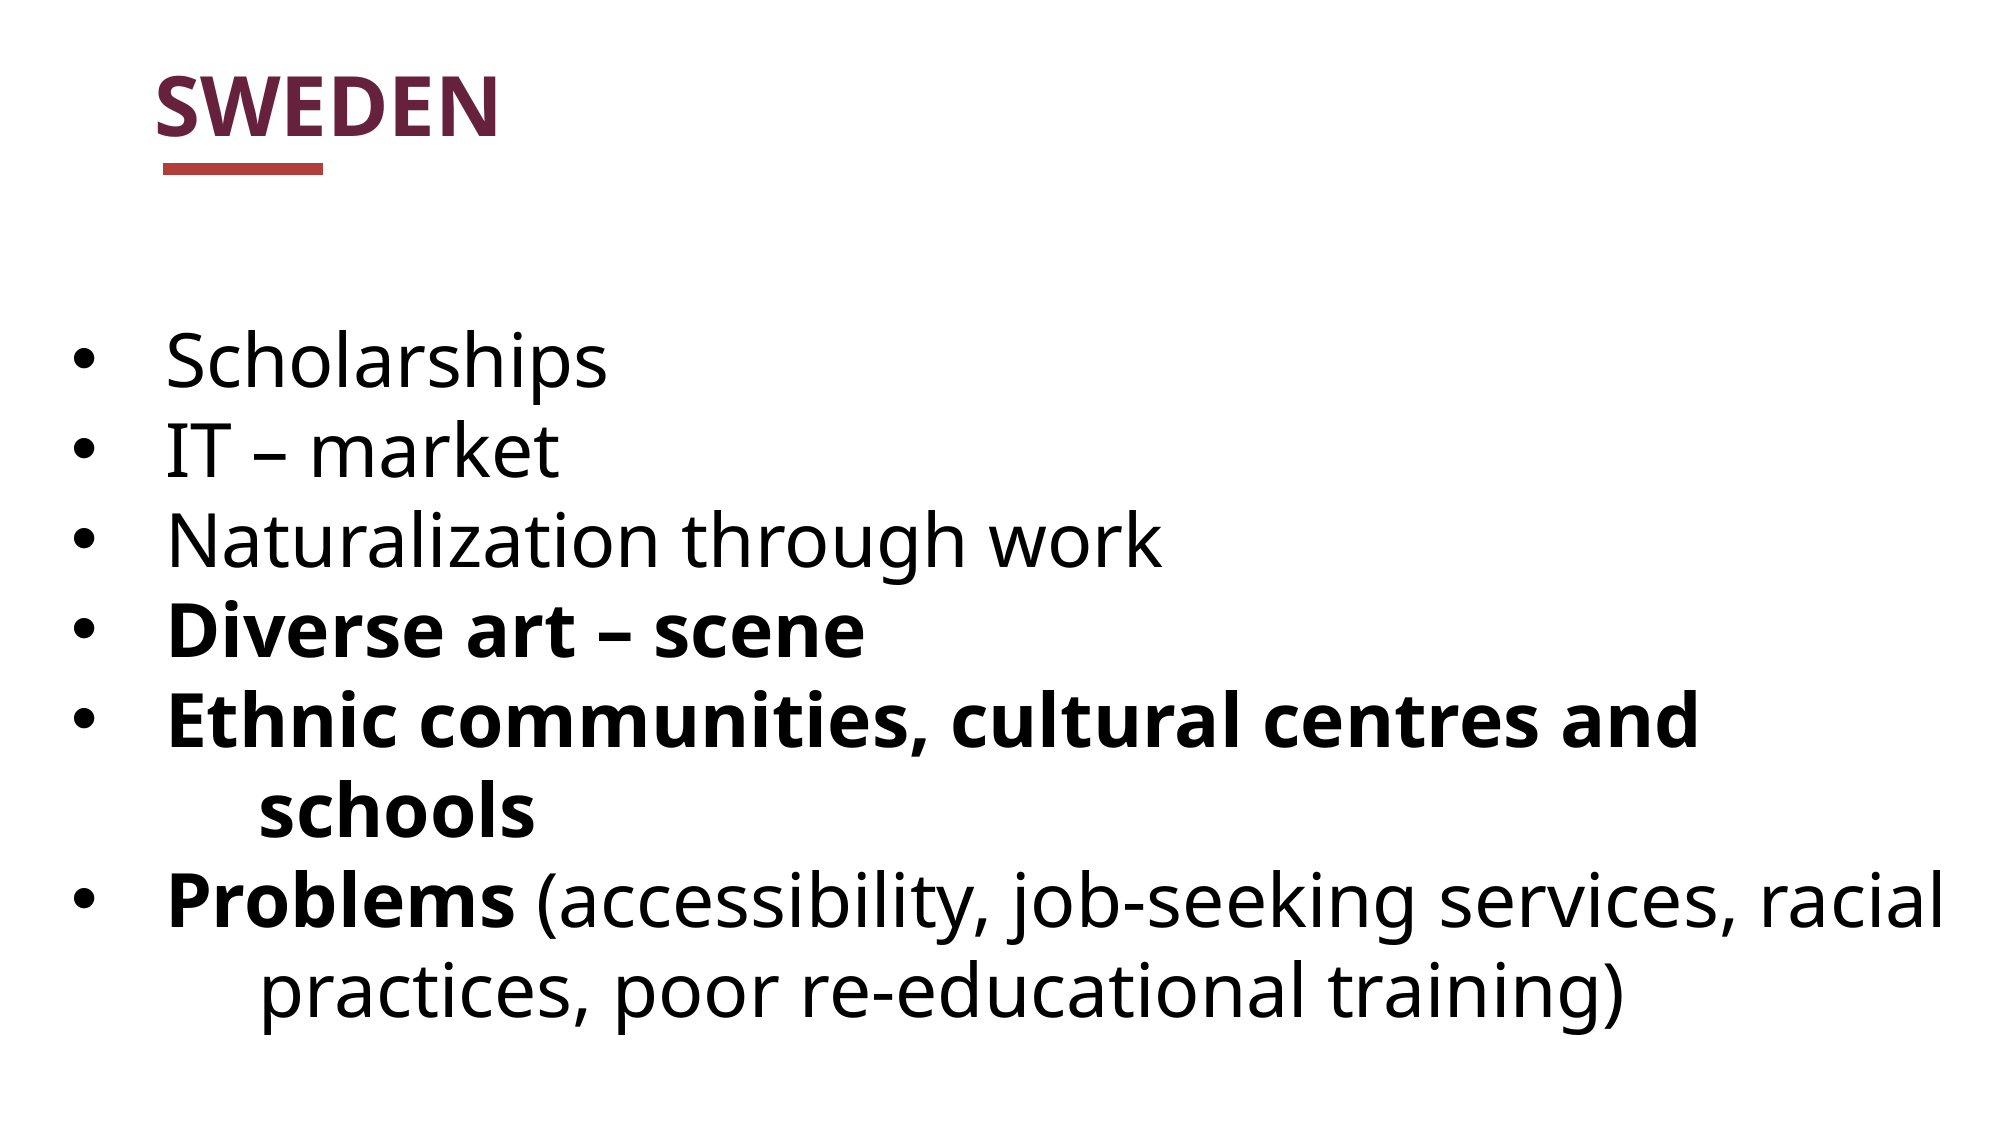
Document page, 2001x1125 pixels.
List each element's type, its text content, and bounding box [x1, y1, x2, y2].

text_box Scholarships IT – market Naturalization through work Diverse art – scene Ethnic communities, cultural centres and schools Problems (accessibility, job-seeking services, racial practices, poor re-educational training) [56, 304, 1972, 956]
text_box SWEDEN [139, 45, 1299, 263]
